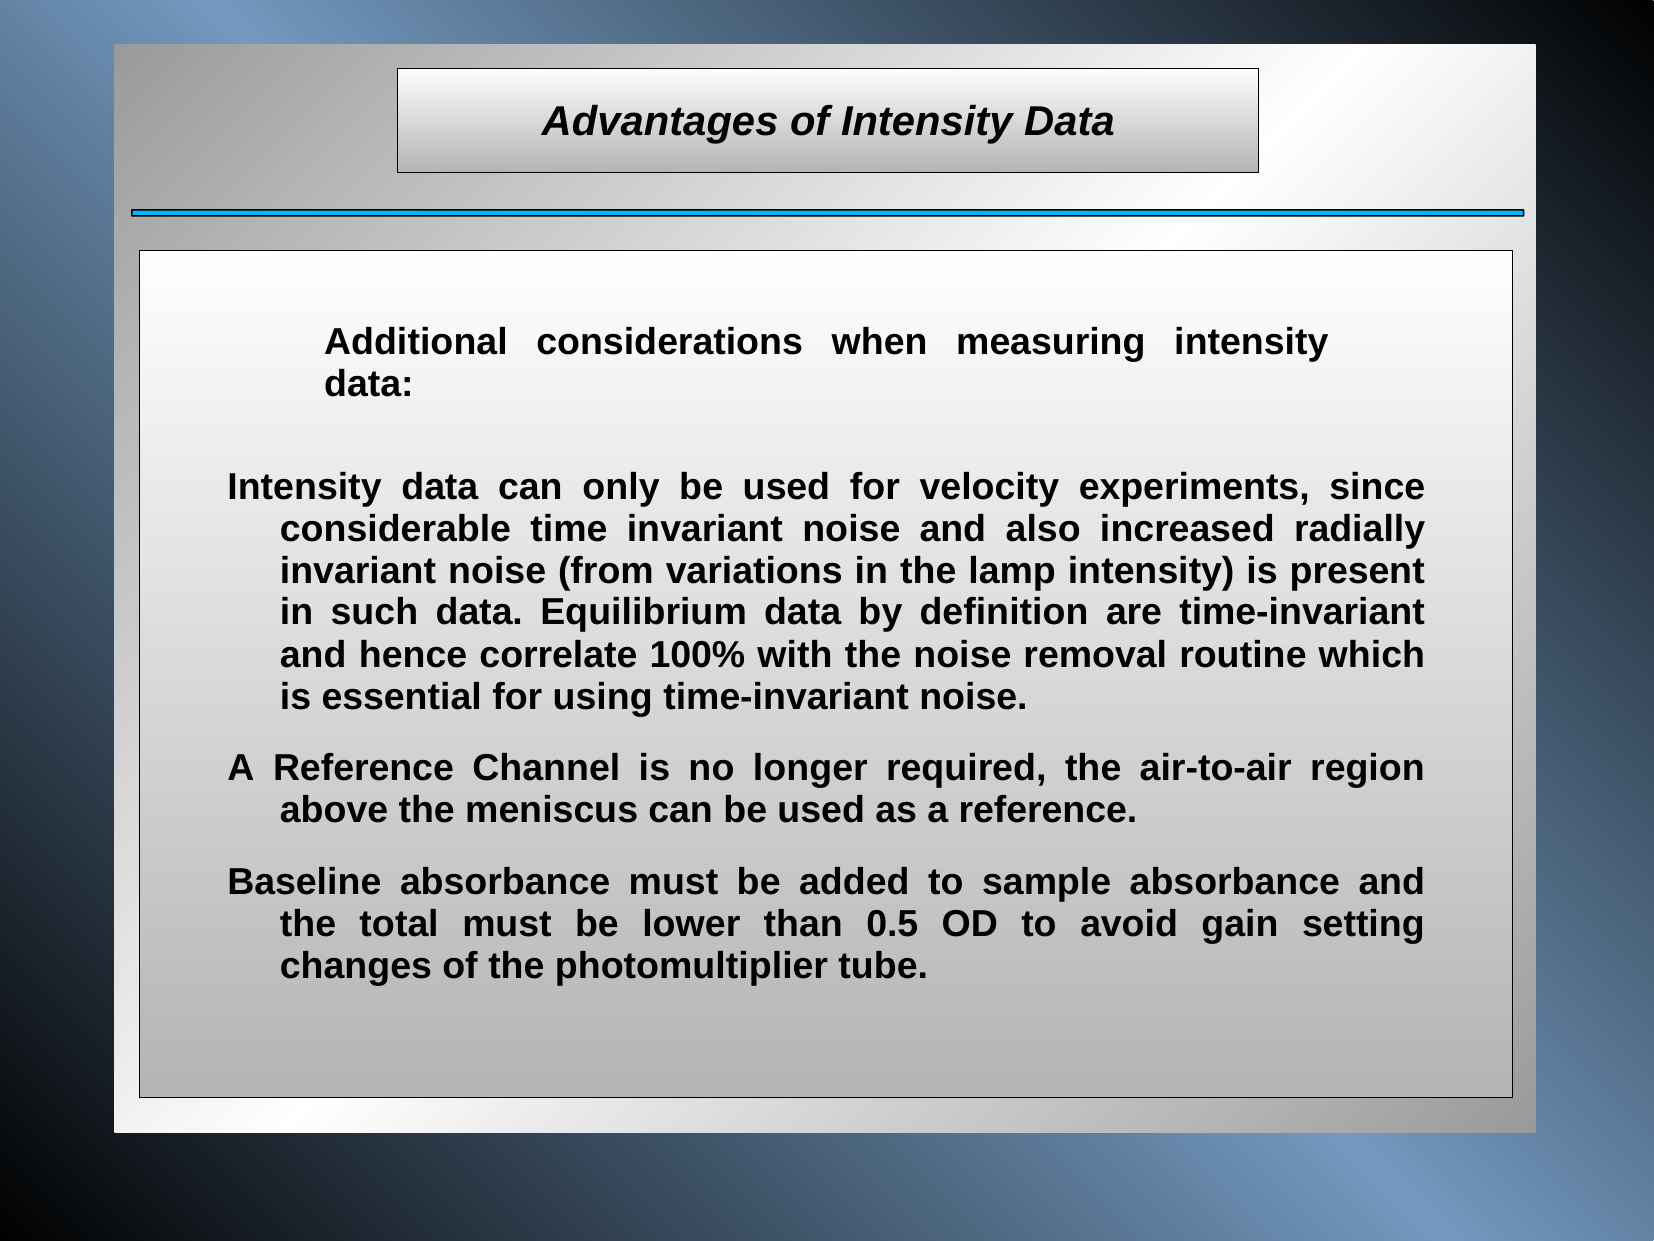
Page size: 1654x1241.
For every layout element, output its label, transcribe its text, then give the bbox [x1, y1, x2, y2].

text_box Intensity data can only be used for velocity experiments, since considerable time invariant noise and also increased radially invariant noise (from variations in the lamp intensity) is present in such data. Equilibrium data by definition are time-invariant and hence correlate 100% with the noise removal routine which is essential for using time-invariant noise. A Reference Channel is no longer required, the air-to-air region above the meniscus can be used as a reference. Baseline absorbance must be added to sample absorbance and the total must be lower than 0.5 OD to avoid gain setting changes of the photomultiplier tube. [227, 465, 1427, 987]
text_box [139, 250, 1513, 1098]
text_box Advantages of Intensity Data [397, 68, 1259, 173]
text_box [131, 209, 1524, 216]
text_box Additional considerations when measuring intensity data: [324, 320, 1330, 531]
